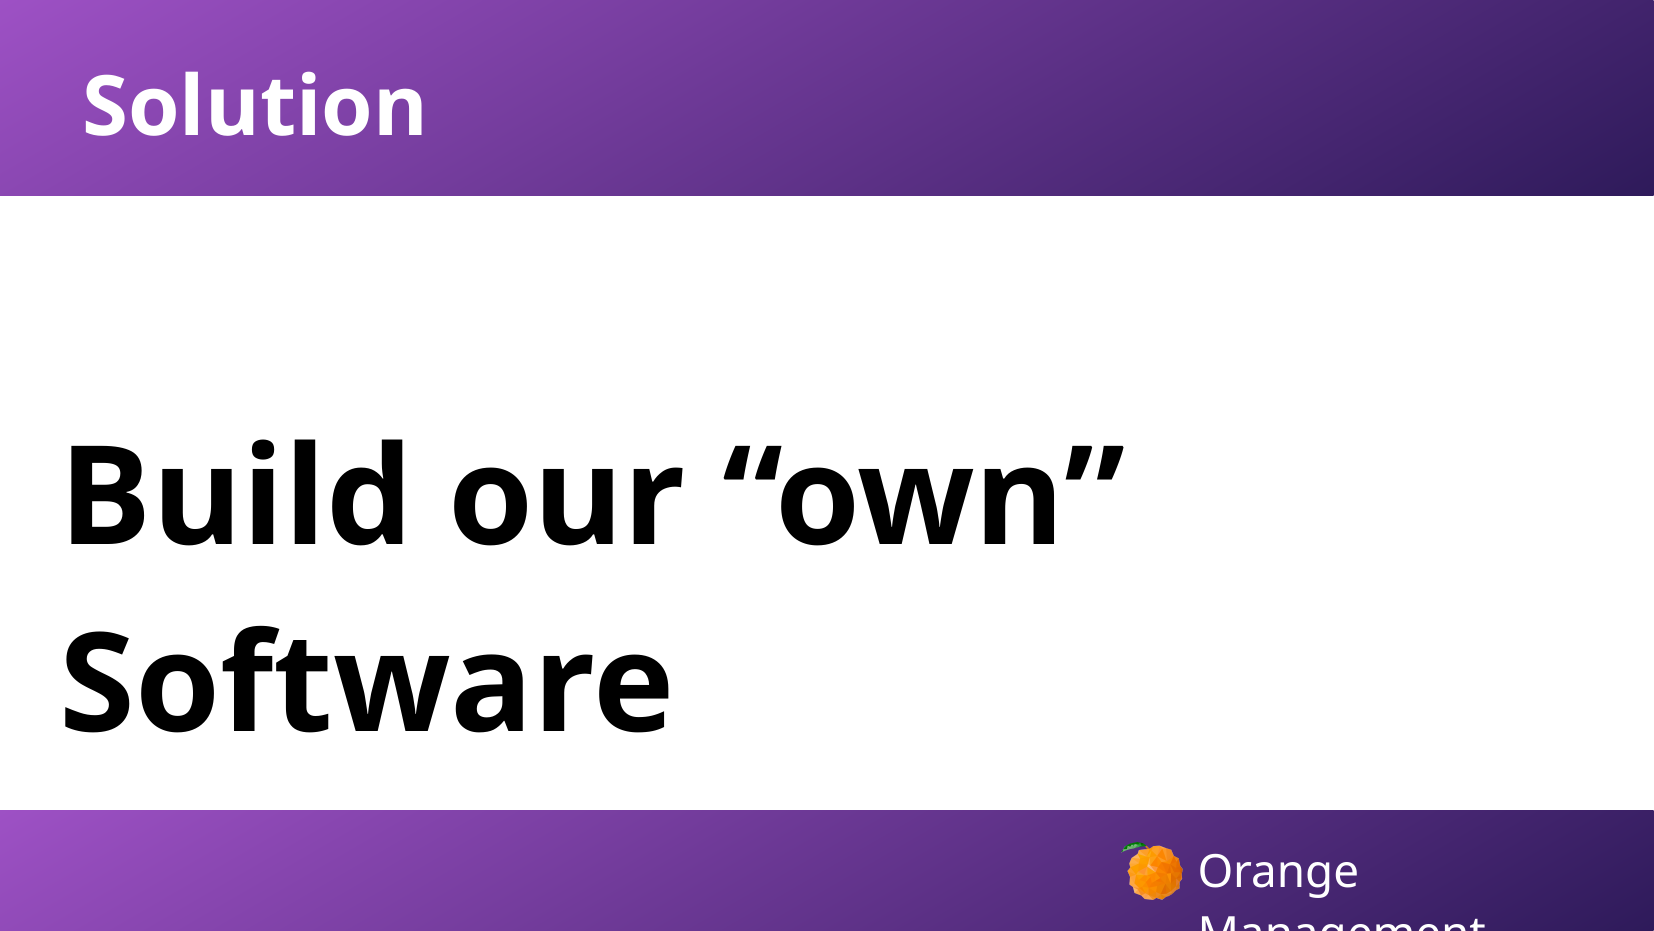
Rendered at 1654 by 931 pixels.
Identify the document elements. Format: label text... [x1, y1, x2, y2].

text_box [1273, 927, 1284, 931]
text_box [1381, 927, 1391, 931]
text_box [1450, 927, 1461, 931]
text_box [1423, 927, 1434, 931]
text_box [1396, 927, 1407, 931]
text_box [1355, 927, 1366, 931]
text_box [0, 810, 1654, 931]
text_box Build our “own” Software [45, 390, 1621, 587]
text_box [1326, 927, 1337, 931]
text_box Orange Management [1182, 830, 1648, 907]
text_box [0, 0, 1654, 196]
picture [1121, 842, 1182, 901]
text_box [1205, 921, 1209, 931]
title Solution [82, 25, 1571, 181]
